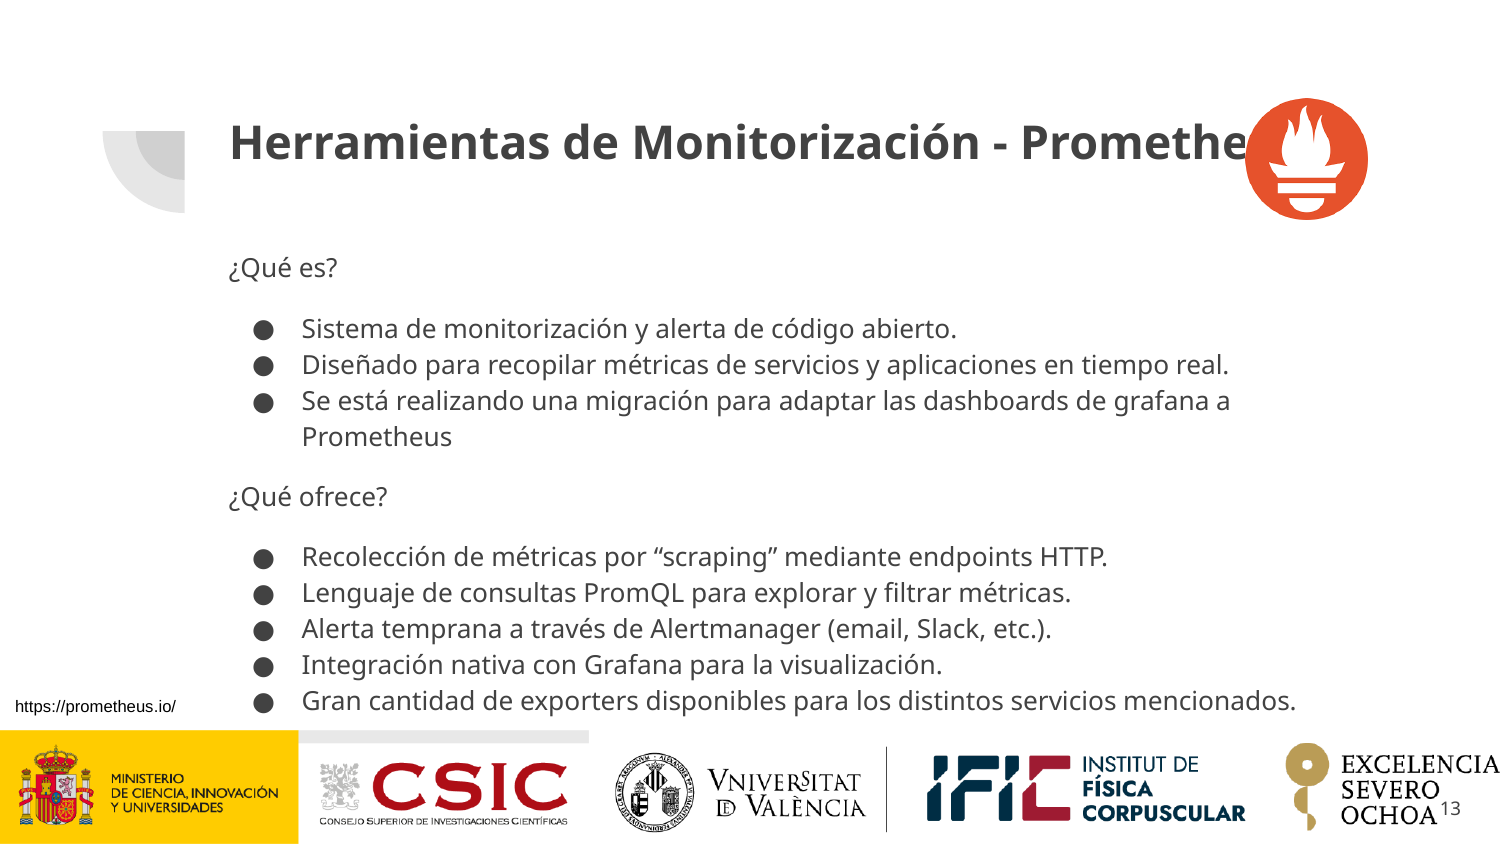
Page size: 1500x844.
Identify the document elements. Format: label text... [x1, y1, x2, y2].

title Herramientas de Monitorización - Prometheus [213, 98, 1368, 232]
picture [0, 730, 1500, 844]
text_box https://prometheus.io/ [0, 680, 493, 731]
list ¿Qué es? Sistema de monitorización y alerta de código abierto. Diseñado para recopilar métricas de servicios y aplicaciones en tiempo real. Se está realizando una migración para adaptar las dashboards de grafana a Prometheus ¿Qué ofrece? Recolección de métricas por “scraping” mediante endpoints HTTP. Lenguaje de consultas PromQL para explorar y filtrar métricas. Alerta temprana a través de Alertmanager (email, Slack, etc.). Integración nativa con Grafana para la visualización. Gran cantidad de exporters disponibles para los distintos servicios mencionados. [213, 232, 1368, 731]
slide_number <number> [1386, 777, 1477, 842]
picture [1245, 98, 1368, 220]
